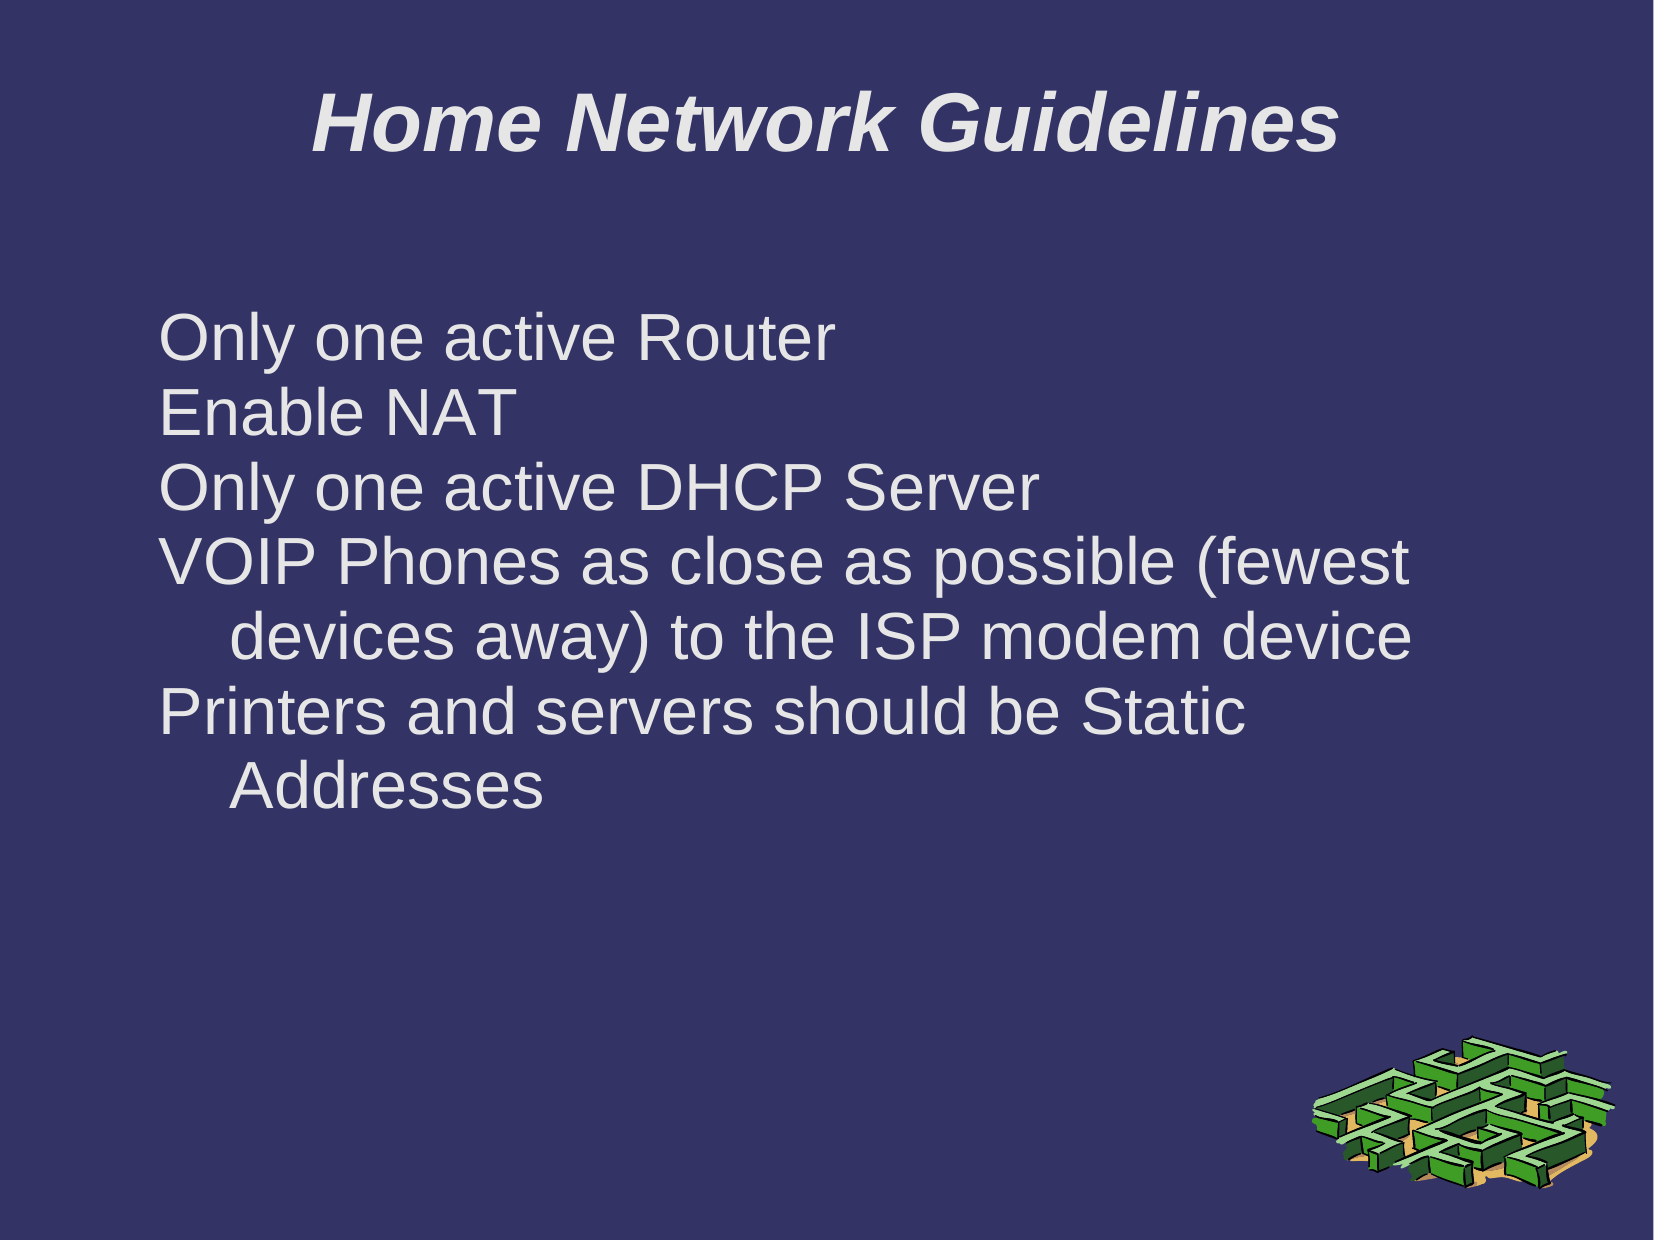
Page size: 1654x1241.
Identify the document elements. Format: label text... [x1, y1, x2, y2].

list Only one active Router Enable NAT Only one active DHCP Server VOIP Phones as close as possible (fewest devices away) to the ISP modem device Printers and servers should be Static Addresses [146, 300, 1538, 1082]
title Home Network Guidelines [121, 19, 1534, 227]
